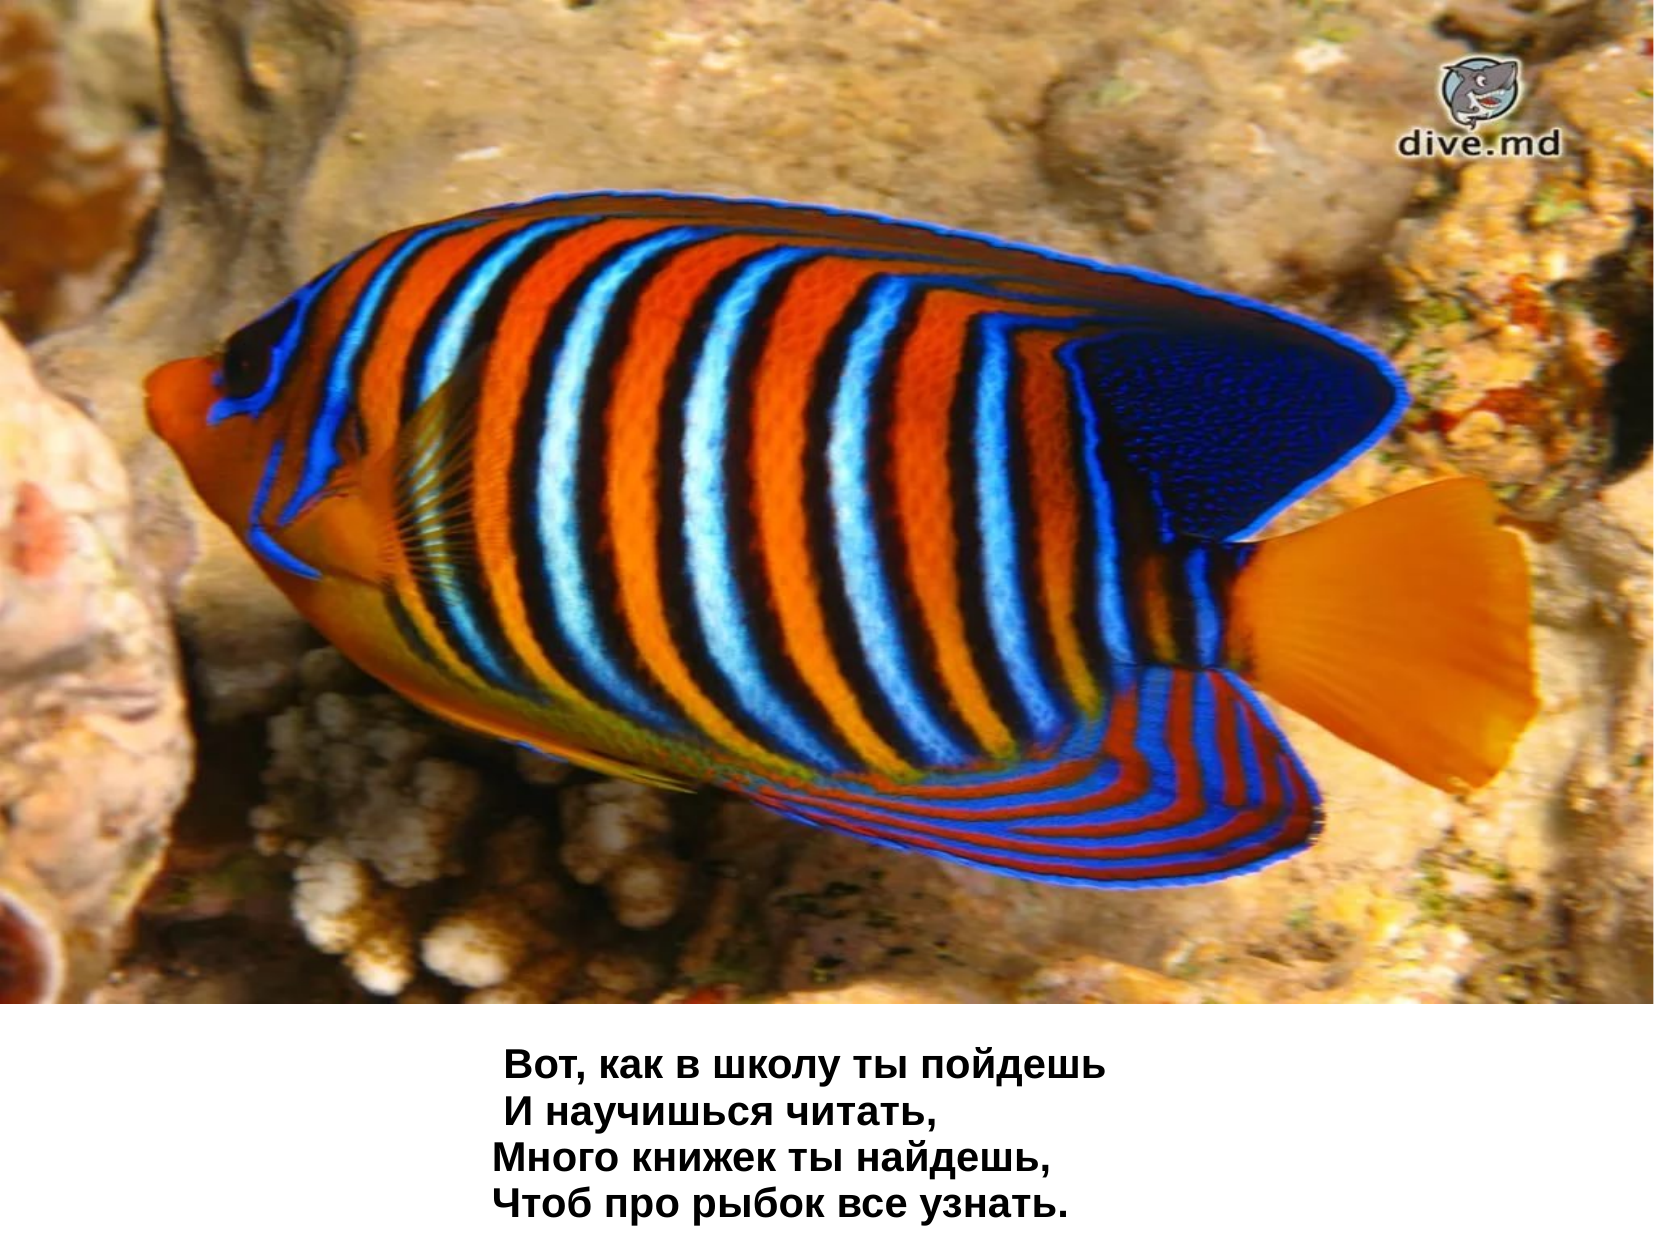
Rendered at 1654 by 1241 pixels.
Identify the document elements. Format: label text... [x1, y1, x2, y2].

picture [0, 0, 1654, 1004]
text_box Вот, как в школу ты пойдешь И научишься читать, Много книжек ты найдешь, Чтоб про рыбок все узнать. [477, 1033, 1123, 1235]
